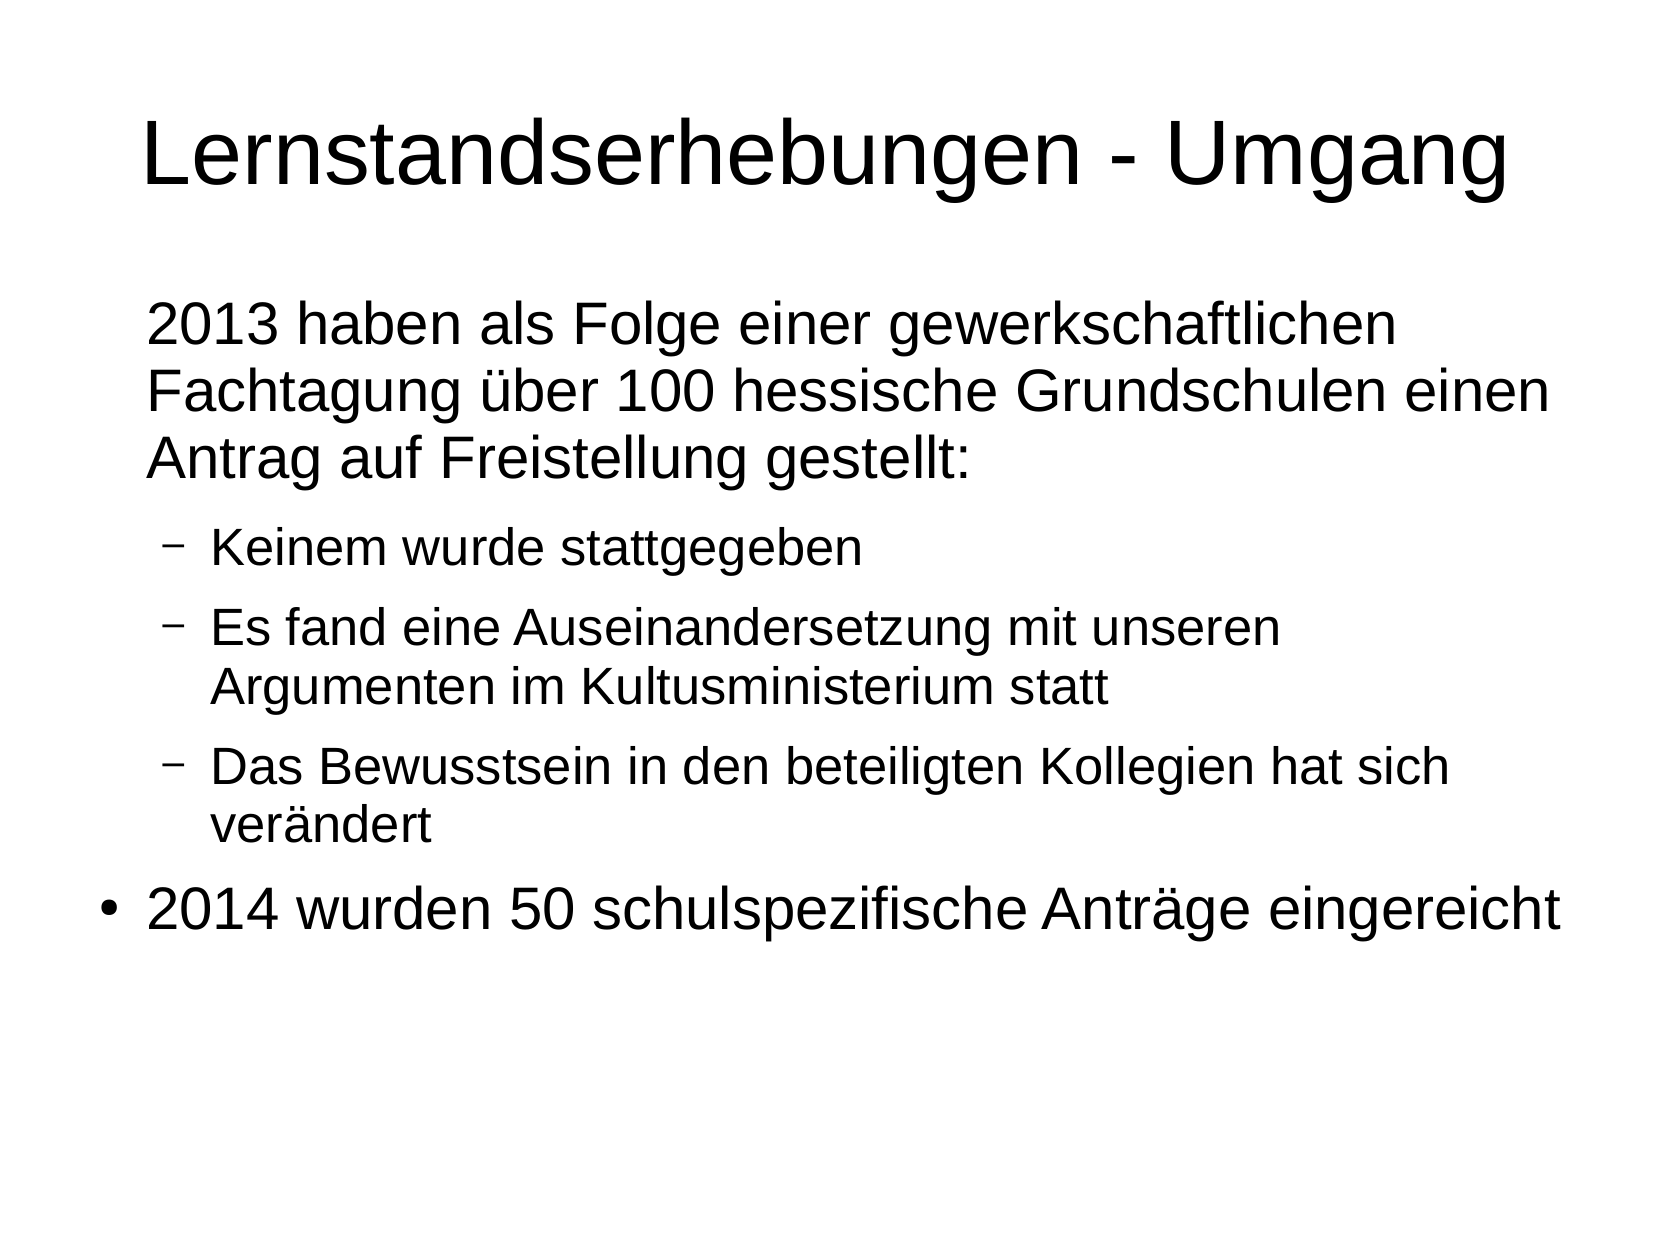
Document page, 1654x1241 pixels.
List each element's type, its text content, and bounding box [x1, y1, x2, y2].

title Lernstandserhebungen - Umgang [82, 49, 1571, 257]
list 2013 haben als Folge einer gewerkschaftlichen Fachtagung über 100 hessische Grundschulen einen Antrag auf Freistellung gestellt: Keinem wurde stattgegeben Es fand eine Auseinandersetzung mit unseren Argumenten im Kultusministerium statt Das Bewusstsein in den beteiligten Kollegien hat sich verändert 2014 wurden 50 schulspezifische Anträge eingereicht [82, 290, 1571, 1010]
